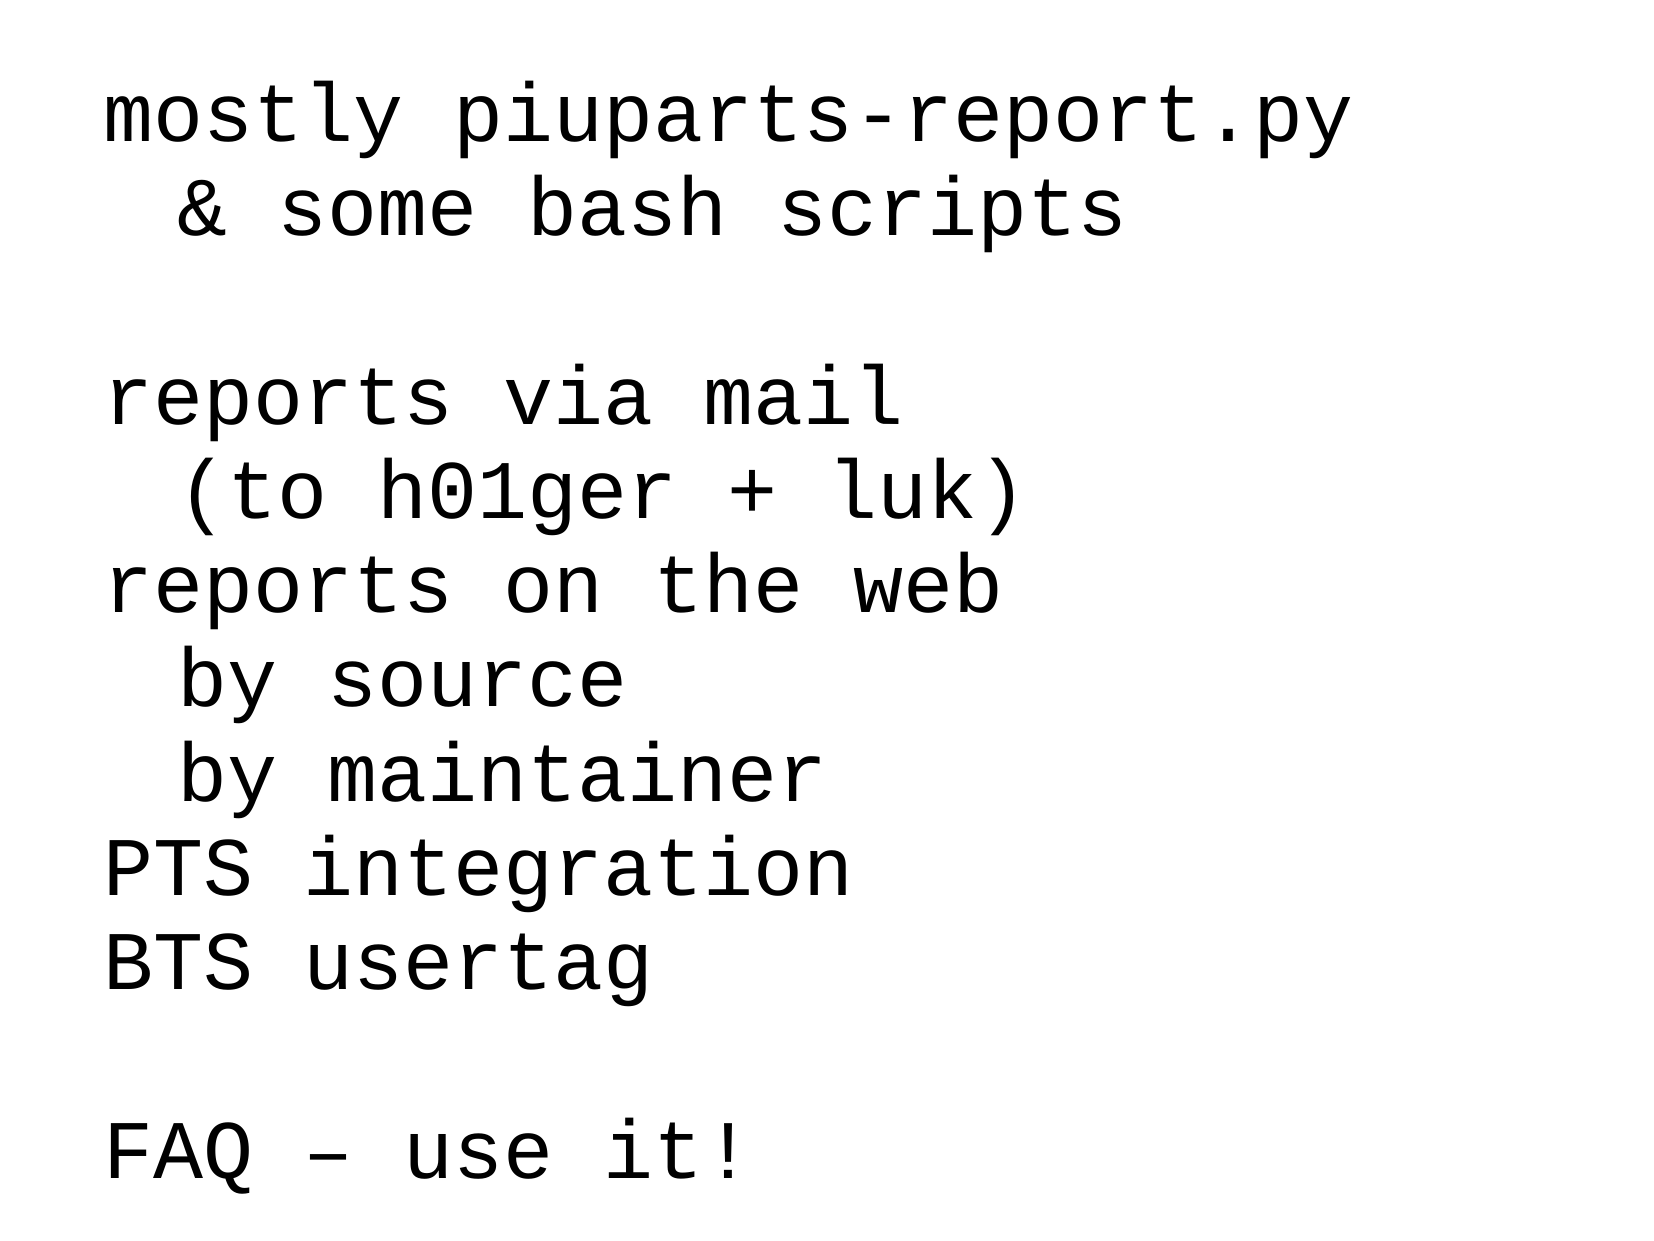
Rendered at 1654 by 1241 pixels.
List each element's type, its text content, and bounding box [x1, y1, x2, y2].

text_box mostly piuparts-report.py & some bash scripts reports via mail (to h01ger + luk) reports on the web by source by maintainer PTS integration BTS usertag FAQ – use it! [88, 0, 1477, 1241]
